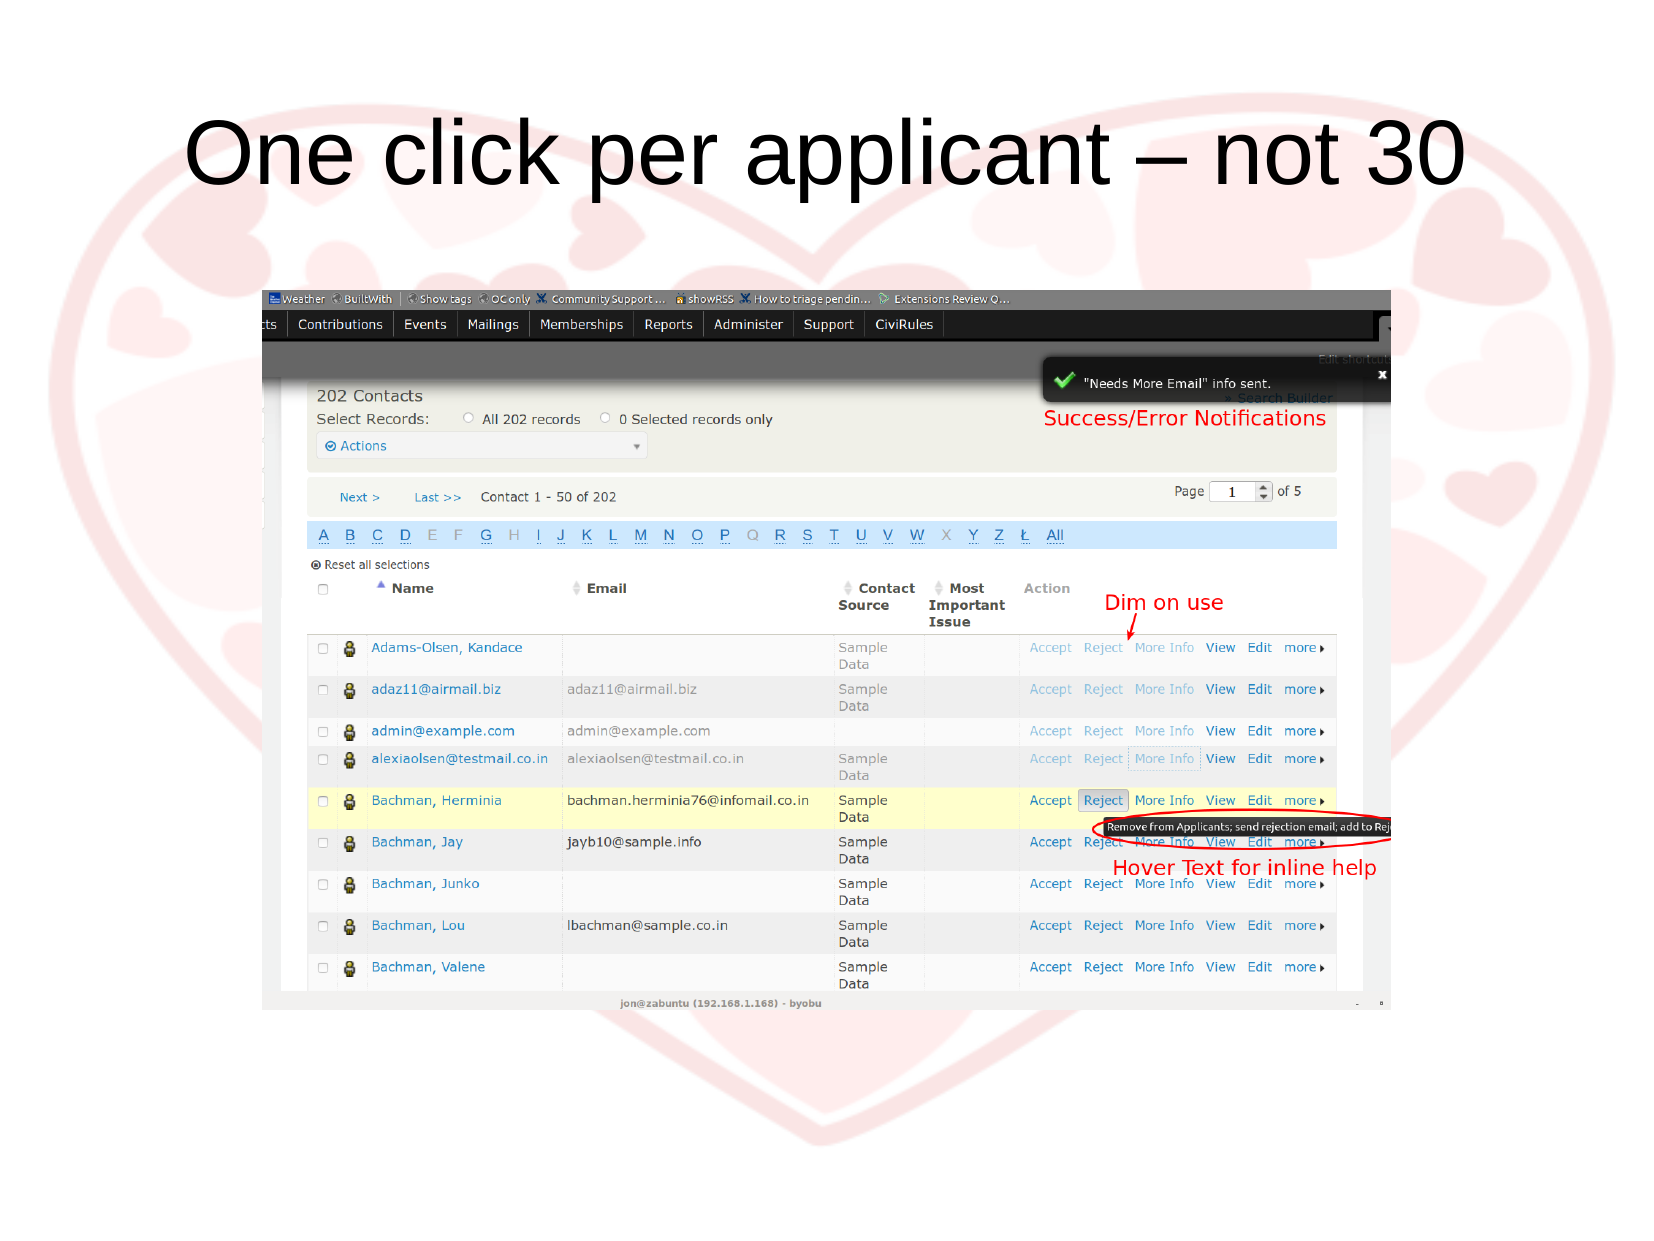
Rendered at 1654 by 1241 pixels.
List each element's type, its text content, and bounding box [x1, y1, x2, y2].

picture [262, 290, 1391, 1010]
title One click per applicant – not 30 [82, 49, 1571, 257]
